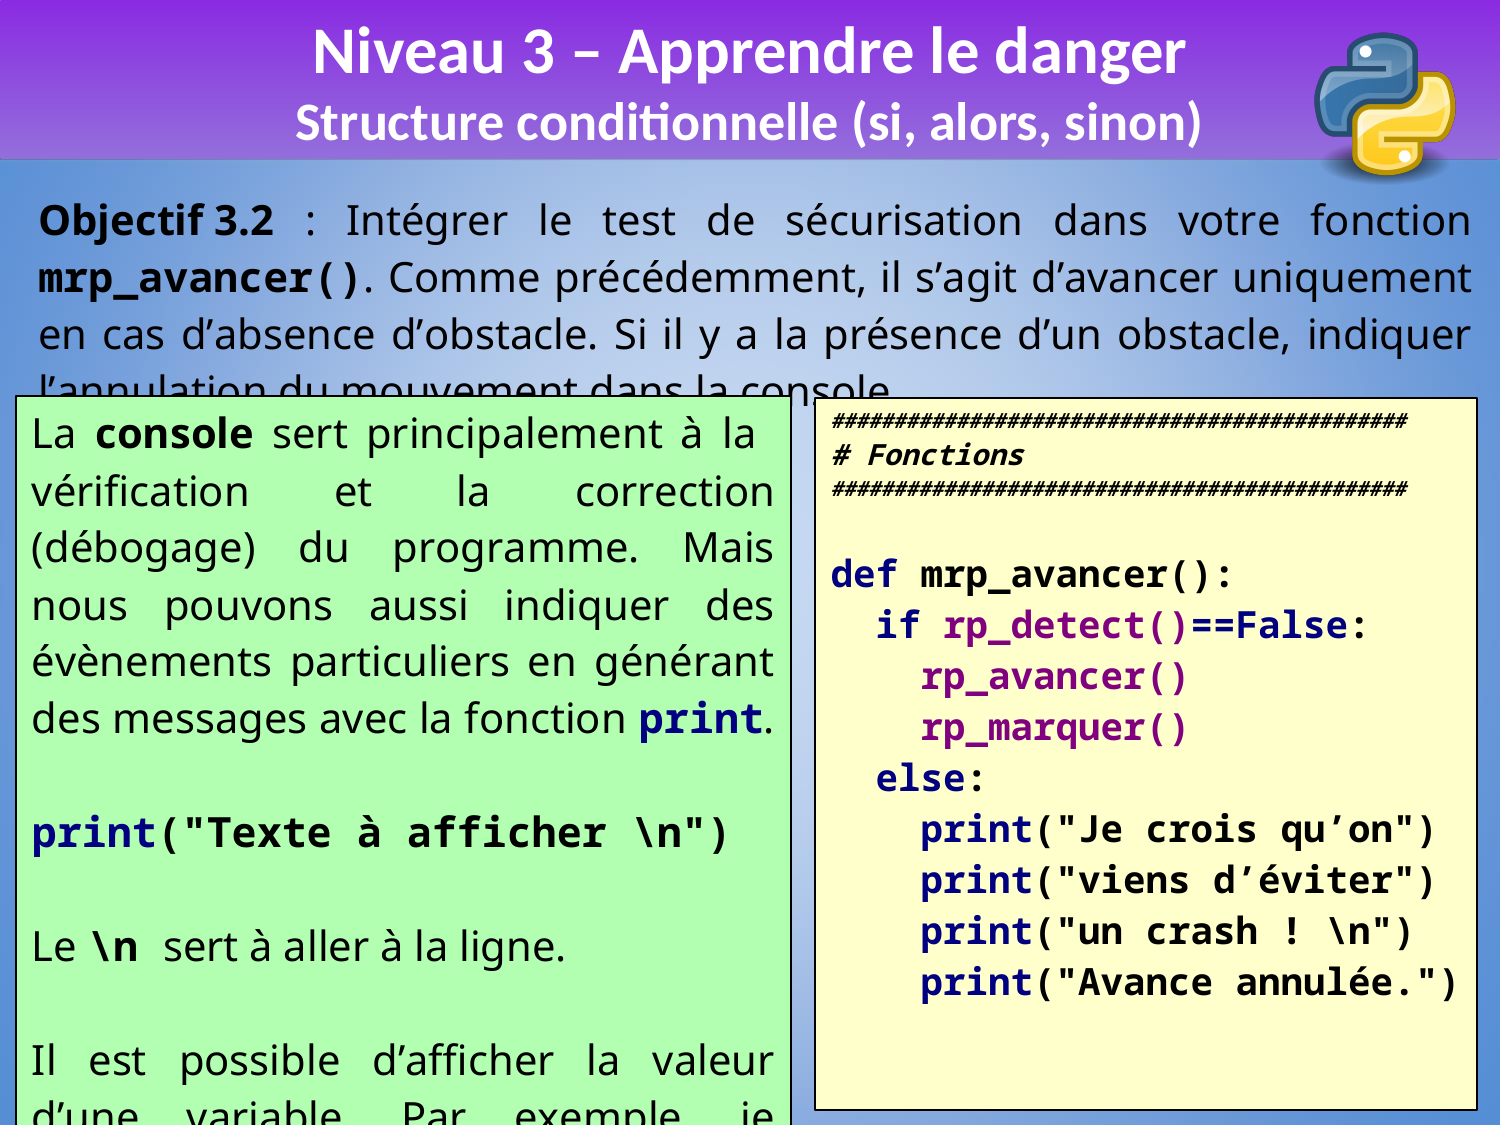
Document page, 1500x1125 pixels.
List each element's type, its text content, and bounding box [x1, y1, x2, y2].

picture [545, 386, 557, 395]
picture [458, 386, 470, 393]
picture [249, 386, 261, 395]
picture [645, 386, 657, 395]
picture [595, 386, 607, 395]
picture [222, 386, 235, 395]
text_box ############################################## # Fonctions ############################################## def mrp_avancer(): if rp_detect()==False: rp_avancer() rp_marquer() else: print("Je crois qu’on") print("viens d’éviter") print("un crash ! \n") print("Avance annulée.") [814, 397, 1477, 1111]
picture [284, 386, 296, 395]
picture [347, 386, 358, 395]
picture [112, 386, 124, 395]
picture [482, 386, 493, 395]
text_box Objectif 3.2 : Intégrer le test de sécurisation dans votre fonction mrp_avancer(). Comme précédemment, il s’agit d’avancer uniquement en cas d’absence d’obstacle. Si il y a la présence d’un obstacle, indiquer l’annulation du mouvement dans la console. [23, 183, 1489, 365]
picture [496, 386, 507, 395]
text_box La console sert principalement à la vérification et la correction (débogage) du programme. Mais nous pouvons aussi indiquer des évènements particuliers en générant des messages avec la fonction print. print("Texte à afficher \n") Le \n sert à aller à la ligne. Il est possible d’afficher la valeur d’une variable. Par exemple, je souhaite afficher la valeur de la variable nb_pas . print("Nombre de pas:",nb_pas) [16, 395, 791, 1094]
picture [361, 386, 372, 395]
picture [520, 386, 532, 393]
picture [86, 386, 98, 395]
picture [766, 386, 779, 395]
text_box Niveau 3 – Apprendre le danger Structure conditionnelle (si, alors, sinon) [0, 0, 1500, 159]
picture [385, 386, 398, 395]
picture [0, 29, 1500, 1125]
